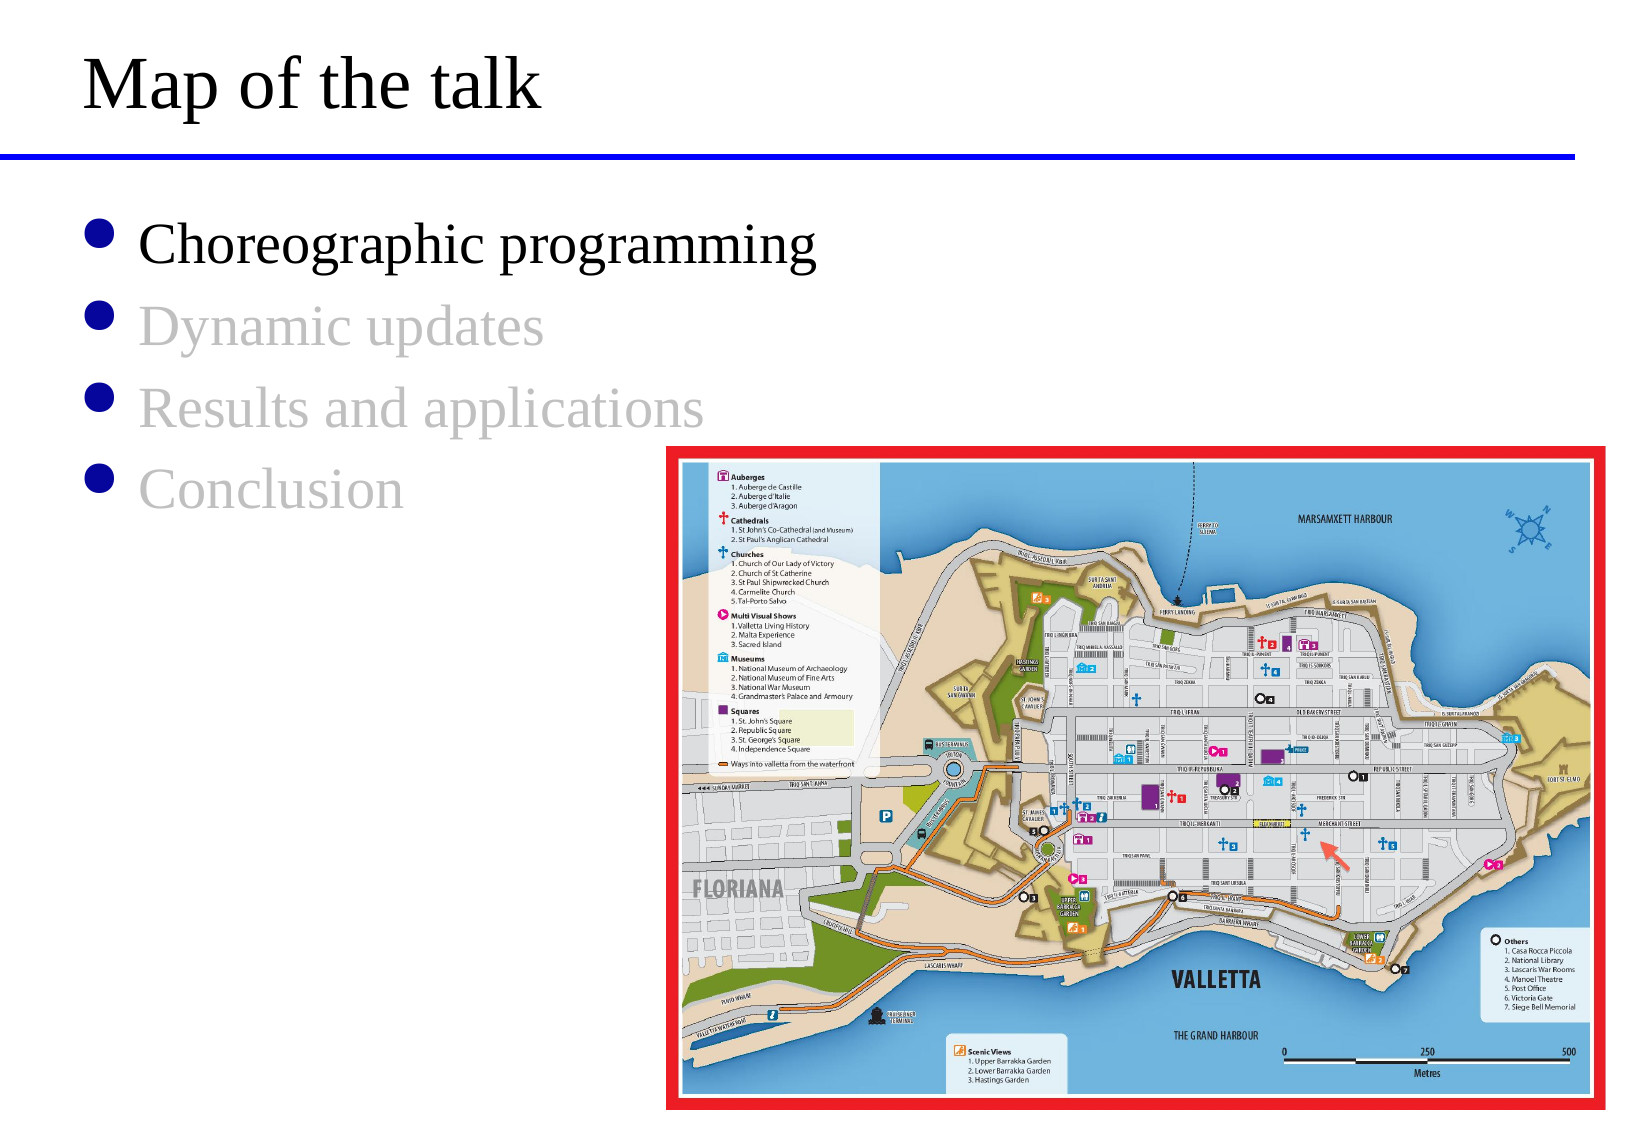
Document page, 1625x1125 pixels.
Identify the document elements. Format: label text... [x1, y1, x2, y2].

title Map of the talk [67, 27, 1544, 131]
list Choreographic programming Dynamic updates Results and applications Conclusion [67, 198, 1544, 1061]
picture [666, 446, 1606, 1111]
